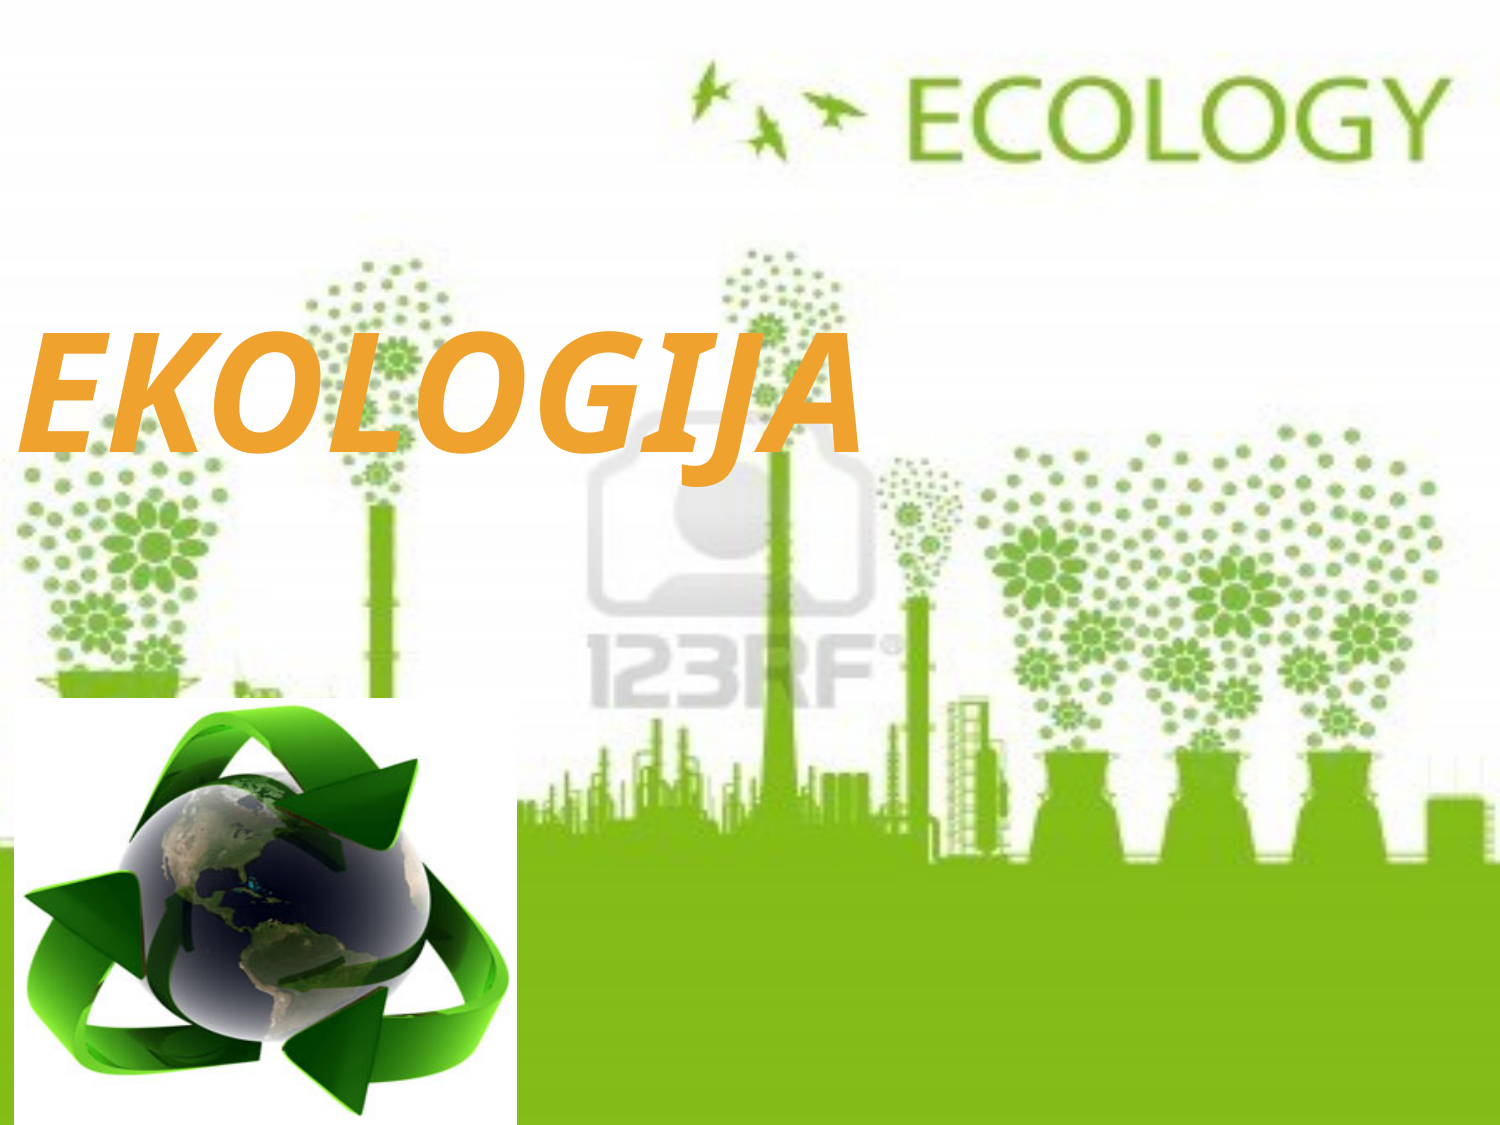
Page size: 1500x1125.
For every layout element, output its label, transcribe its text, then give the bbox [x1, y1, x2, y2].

picture [0, 0, 1500, 1125]
text_box EKOLOGIJA [0, 278, 1034, 494]
